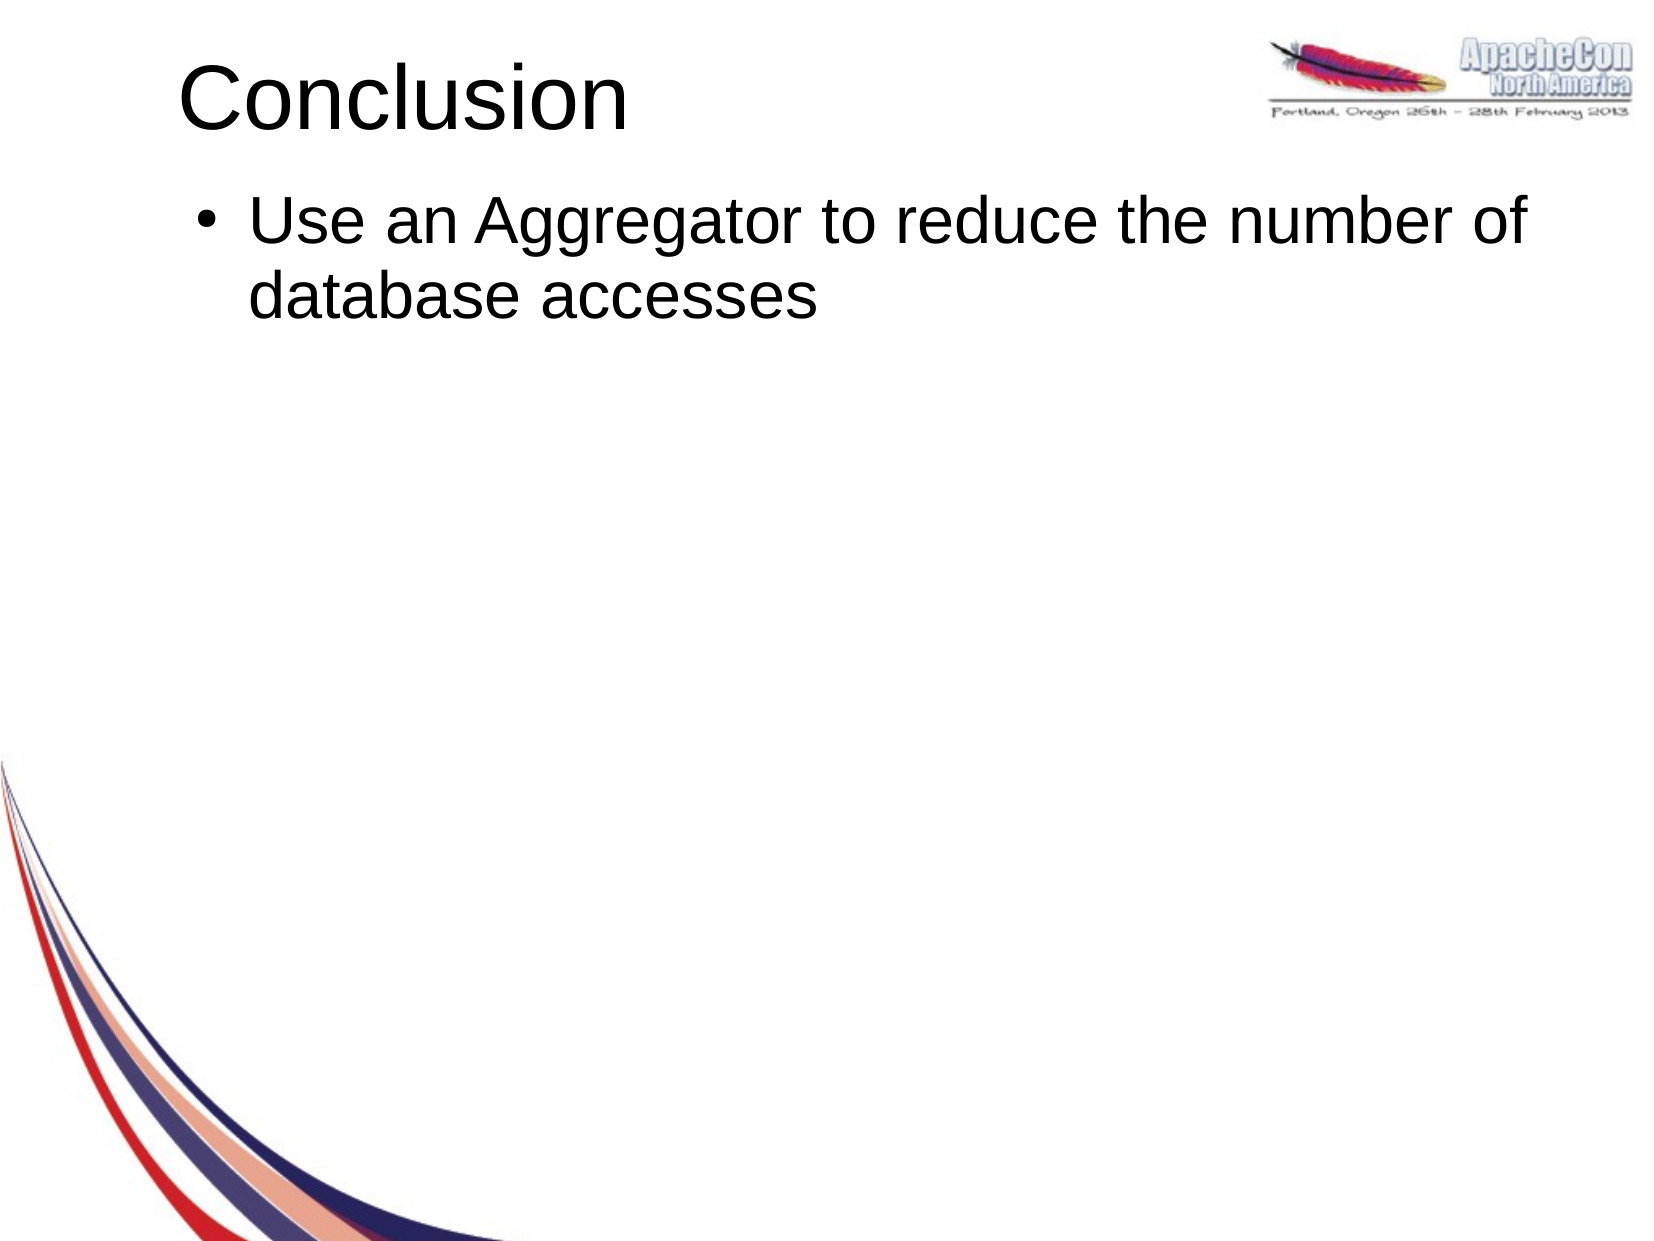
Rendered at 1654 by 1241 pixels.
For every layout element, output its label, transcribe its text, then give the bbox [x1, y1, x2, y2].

list Use an Aggregator to reduce the number of database accesses [177, 183, 1536, 1002]
picture [0, 0, 1654, 1241]
title Conclusion [177, 41, 1536, 154]
